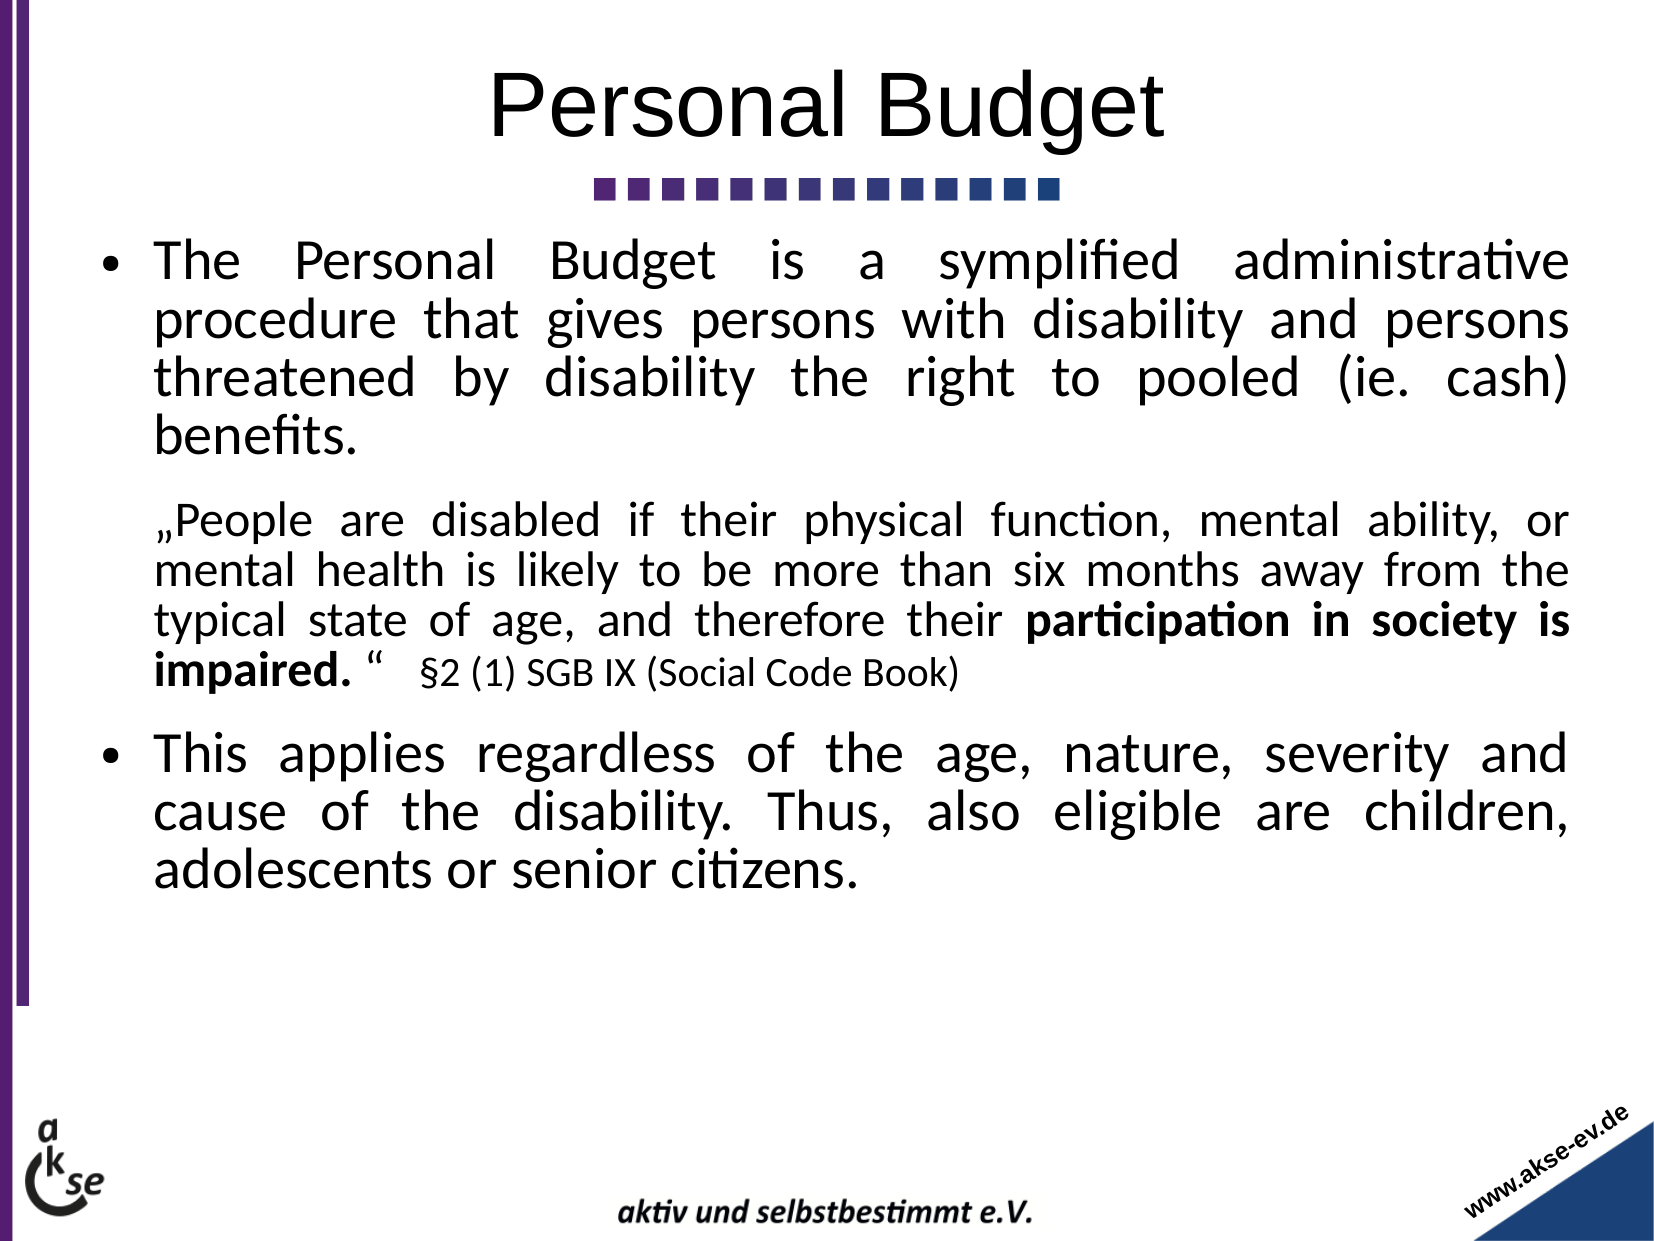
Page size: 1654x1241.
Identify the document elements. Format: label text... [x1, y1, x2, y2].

picture [1605, 1119, 1612, 1127]
picture [604, 1193, 1049, 1230]
list The Personal Budget is a symplified administrative procedure that gives persons with disability and persons threatened by disability the right to pooled (ie. cash) benefits. „People are disabled if their physical function, mental ability, or mental health is likely to be more than six months away from the typical state of age, and therefore their participation in society is impaired. “ §2 (1) SGB IX (Social Code Book) This applies regardless of the age, nature, severity and cause of the disability. Thus, also eligible are children, adolescents or senior citizens. [82, 236, 1571, 1110]
picture [0, 0, 154, 1241]
title Personal Budget [82, 1, 1571, 209]
picture [1472, 1119, 1654, 1241]
